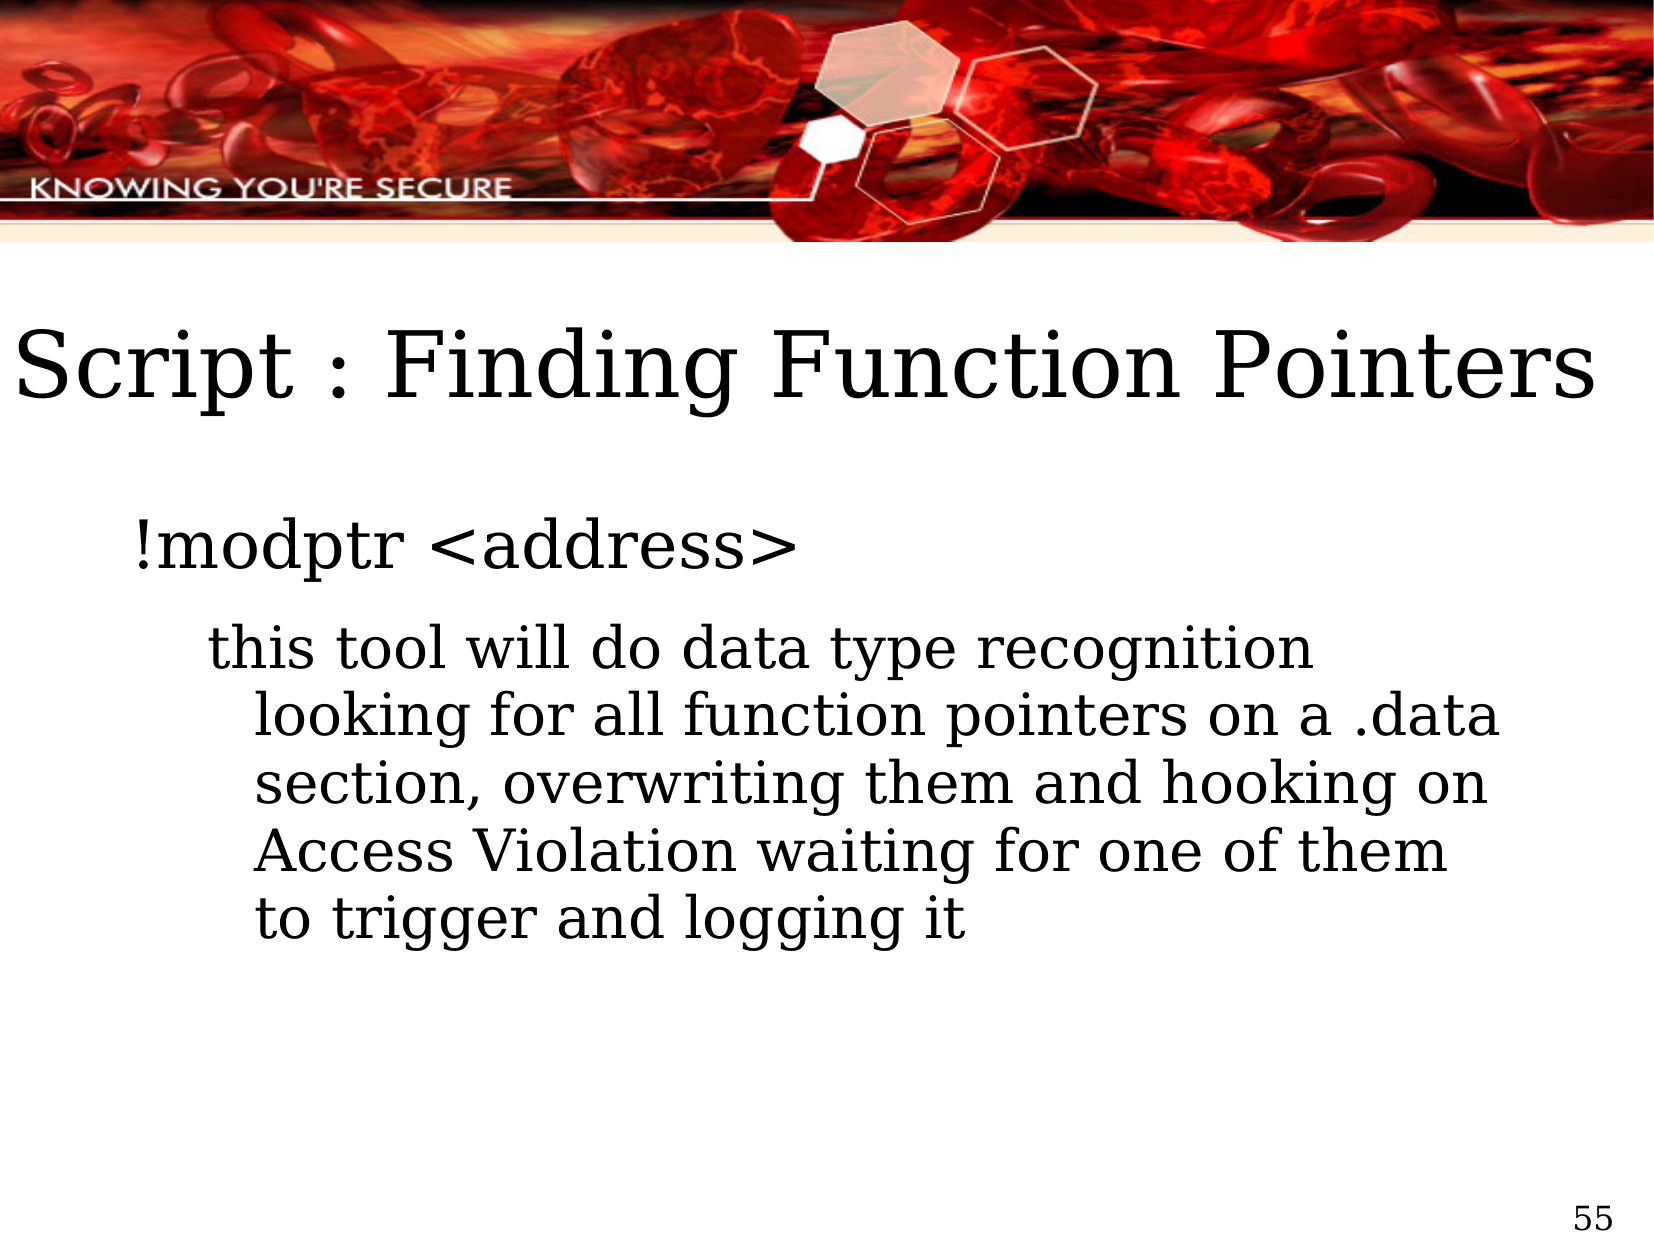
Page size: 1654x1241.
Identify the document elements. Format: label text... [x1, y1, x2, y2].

title Script : Finding Function Pointers [0, 262, 1654, 470]
text_box [705, 667, 1208, 726]
picture [0, 0, 1654, 242]
list !modptr <address> this tool will do data type recognition looking for all function pointers on a .data section, overwriting them and hooking on Access Violation waiting for one of them to trigger and logging it [112, 506, 1525, 1241]
